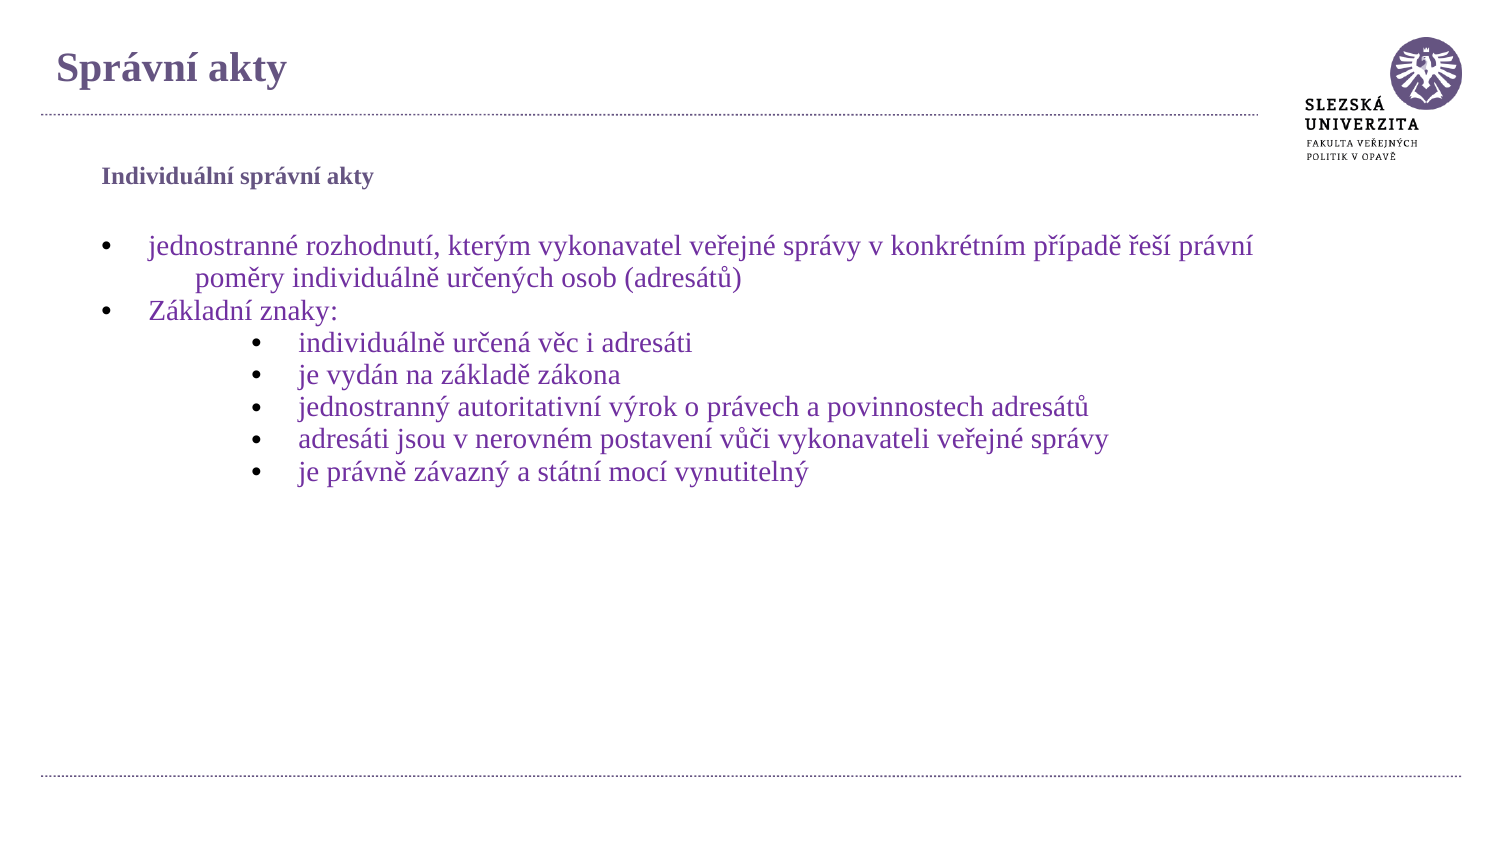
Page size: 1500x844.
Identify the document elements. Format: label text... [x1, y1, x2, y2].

text_box Individuální správní akty jednostranné rozhodnutí, kterým vykonavatel veřejné správy v konkrétním případě řeší právní poměry individuálně určených osob (adresátů) Základní znaky: individuálně určená věc i adresáti je vydán na základě zákona jednostranný autoritativní výrok o právech a povinnostech adresátů adresáti jsou v nerovném postavení vůči vykonavateli veřejné správy je právně závazný a státní mocí vynutitelný [86, 154, 1311, 812]
title Správní akty [41, 32, 786, 116]
